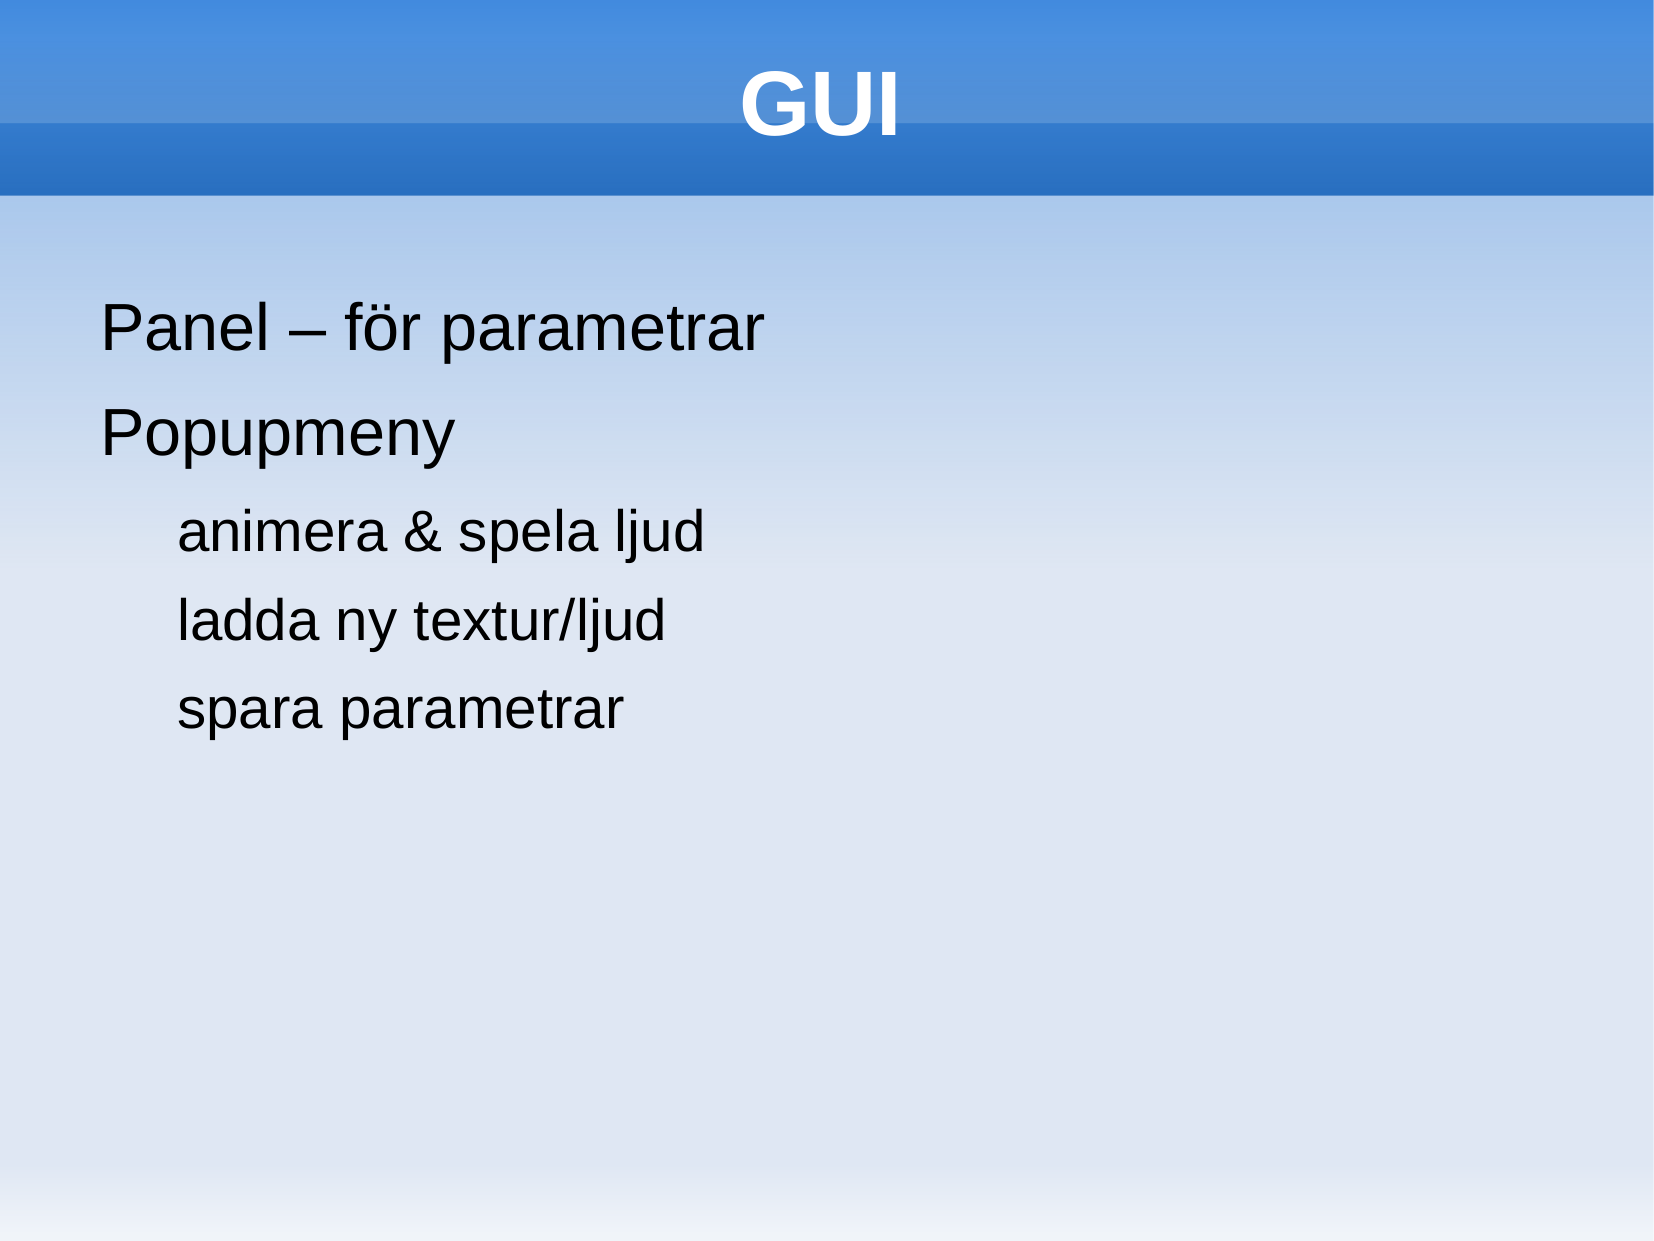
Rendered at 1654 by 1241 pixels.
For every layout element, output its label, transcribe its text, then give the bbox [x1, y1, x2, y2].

title GUI [76, 7, 1565, 200]
list Panel – för parametrar Popupmeny animera & spela ljud ladda ny textur/ljud spara parametrar [82, 290, 1571, 1094]
picture [0, 0, 1654, 1241]
